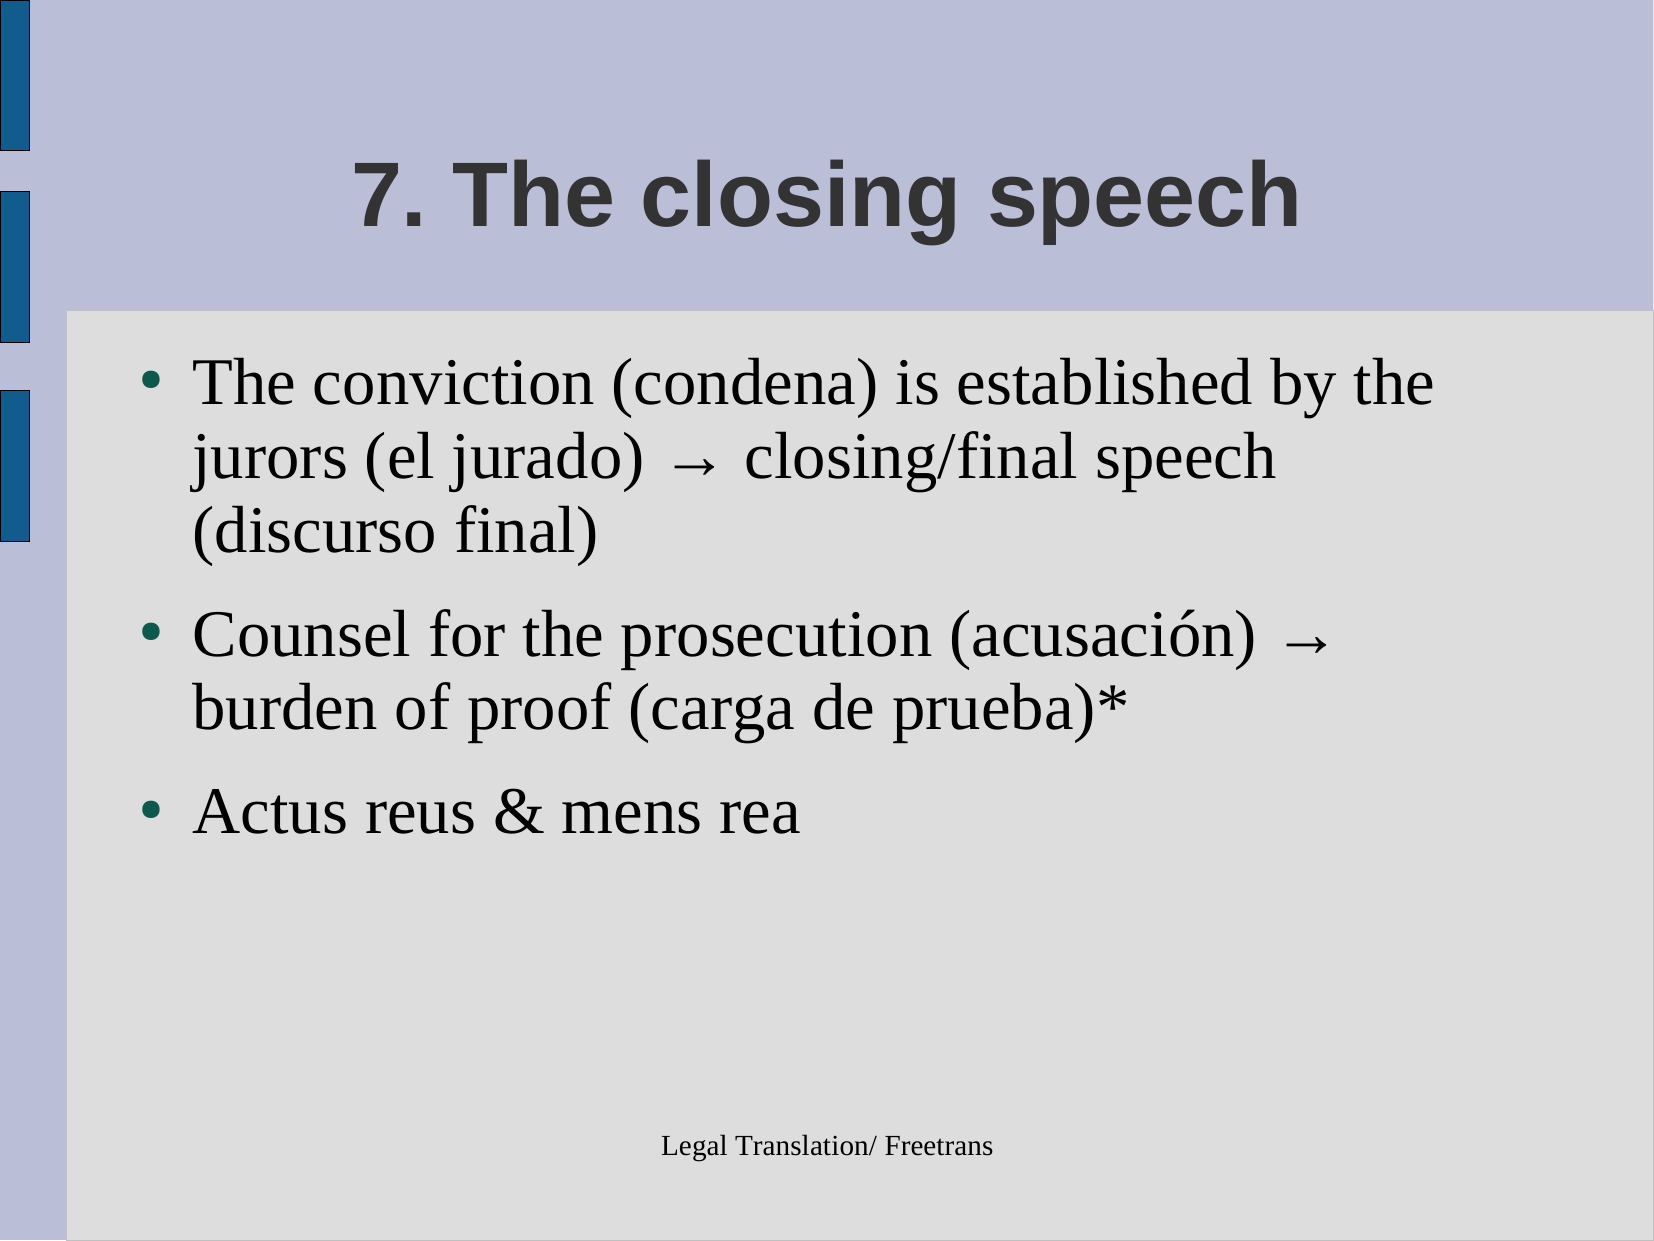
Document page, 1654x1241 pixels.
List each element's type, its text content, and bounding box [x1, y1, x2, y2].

title 7. The closing speech [121, 91, 1534, 299]
list The conviction (condena) is established by the jurors (el jurado) → closing/final speech (discurso final) Counsel for the prosecution (acusación) → burden of proof (carga de prueba)* Actus reus & mens rea [121, 344, 1534, 1127]
